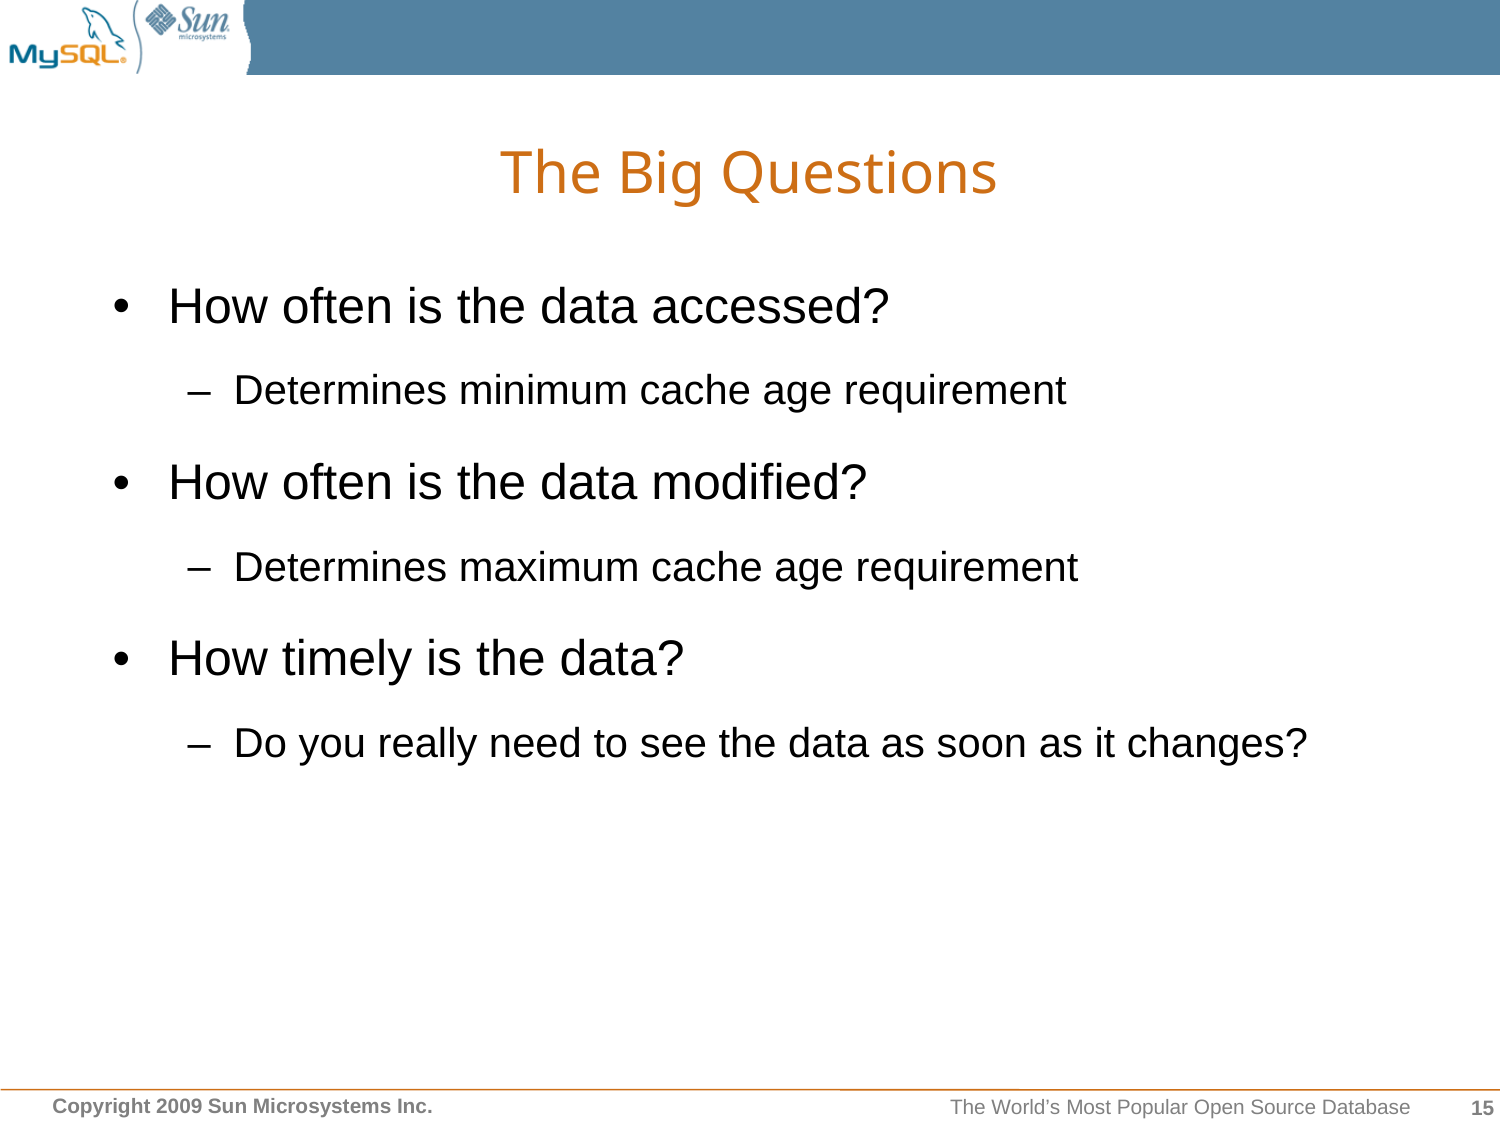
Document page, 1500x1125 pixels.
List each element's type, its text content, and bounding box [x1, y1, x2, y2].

picture [0, 0, 1500, 75]
title The Big Questions [0, 87, 1500, 225]
list How often is the data accessed? Determines minimum cache age requirement How often is the data modified? Determines maximum cache age requirement How timely is the data? Do you really need to see the data as soon as it changes? [112, 249, 1387, 1063]
